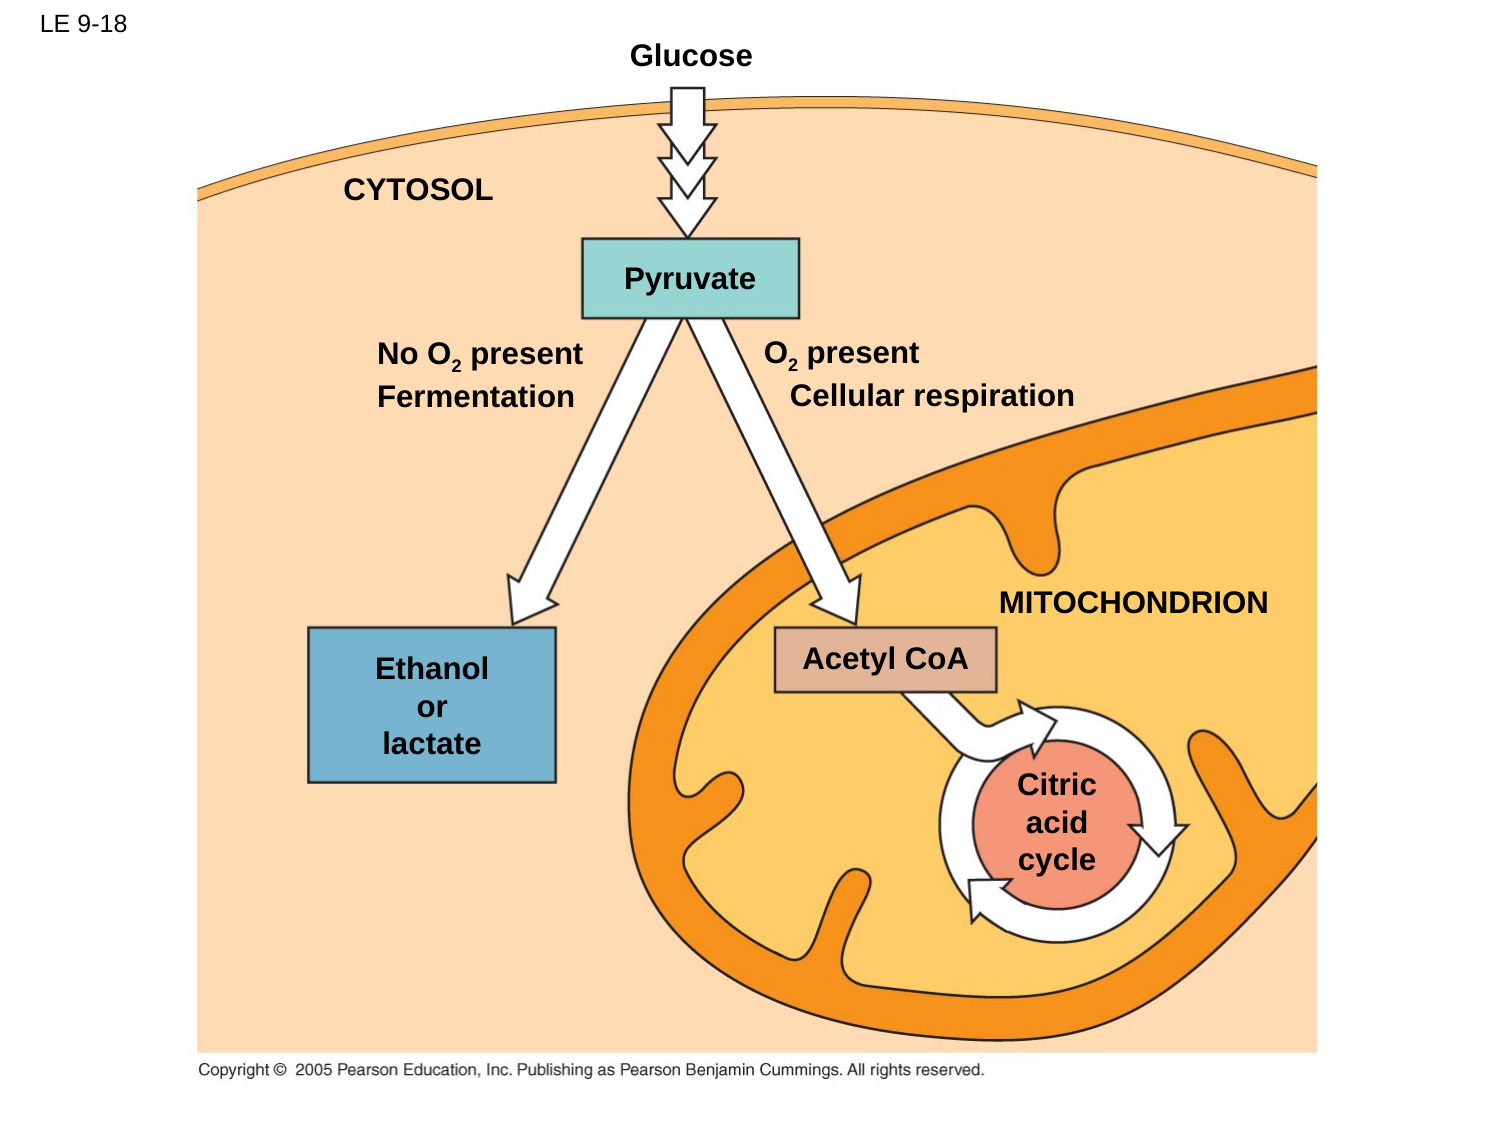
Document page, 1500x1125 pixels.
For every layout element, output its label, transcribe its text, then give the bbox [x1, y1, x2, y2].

text_box Acetyl CoA [802, 642, 991, 685]
title LE 9-18 [24, 0, 351, 51]
text_box CYTOSOL [343, 173, 501, 214]
text_box Citric acid cycle [993, 764, 1122, 889]
text_box Glucose [629, 39, 761, 75]
text_box O2 present Cellular respiration [763, 332, 1084, 414]
text_box Ethanol or lactate [368, 648, 497, 773]
text_box No O2 present Fermentation [377, 333, 605, 419]
text_box MITOCHONDRION [998, 587, 1289, 630]
text_box Pyruvate [624, 262, 762, 298]
picture [170, 37, 1330, 1088]
